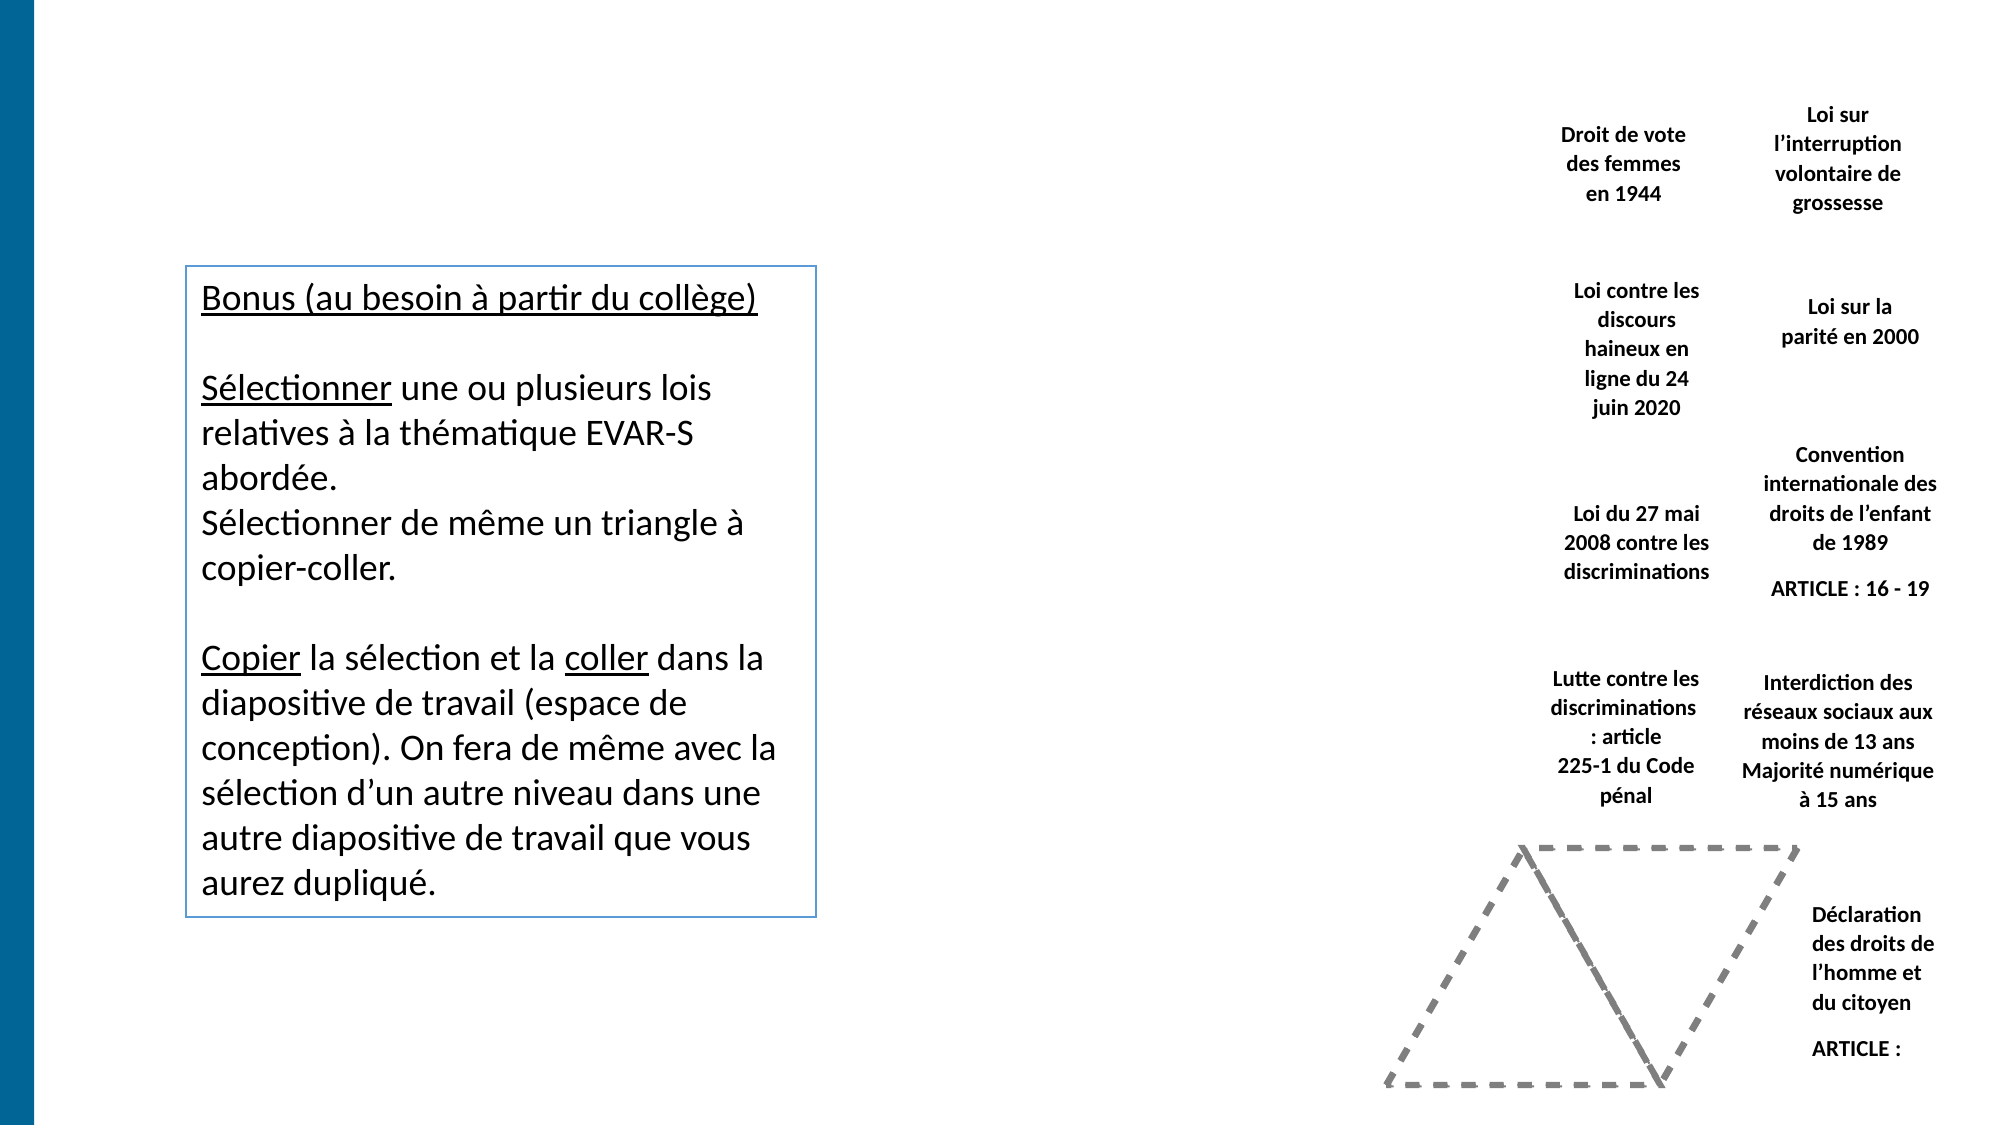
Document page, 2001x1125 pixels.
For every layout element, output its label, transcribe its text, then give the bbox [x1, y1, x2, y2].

text_box Loi sur la parité en 2000 [1763, 282, 1937, 456]
text_box Bonus (au besoin à partir du collège) Sélectionner une ou plusieurs lois relatives à la thématique EVAR-S abordée. Sélectionner de même un triangle à copier-coller. Copier la sélection et la coller dans la diapositive de travail (espace de conception). On fera de même avec la sélection d’un autre niveau dans une autre diapositive de travail que vous aurez dupliqué. [186, 265, 816, 918]
text_box Convention internationale des droits de l’enfant de 1989 ARTICLE : 16 - 19 [1743, 430, 1958, 643]
text_box Lutte contre les discriminations : article 225-1 du Code pénal [1533, 653, 1720, 828]
text_box Loi du 27 mai 2008 contre les discriminations [1545, 488, 1729, 658]
text_box Loi contre les discours haineux en ligne du 24 juin 2020 [1550, 265, 1724, 440]
text_box Loi sur l’interruption volontaire de grossesse [1751, 90, 1925, 264]
text_box Déclaration des droits de l’homme et du citoyen ARTICLE : [1797, 889, 1958, 1112]
text_box Droit de vote des femmes en 1944 [1537, 109, 1711, 284]
text_box Interdiction des réseaux sociaux aux moins de 13 ans Majorité numérique à 15 ans [1719, 658, 1958, 871]
text_box [0, 0, 35, 1125]
